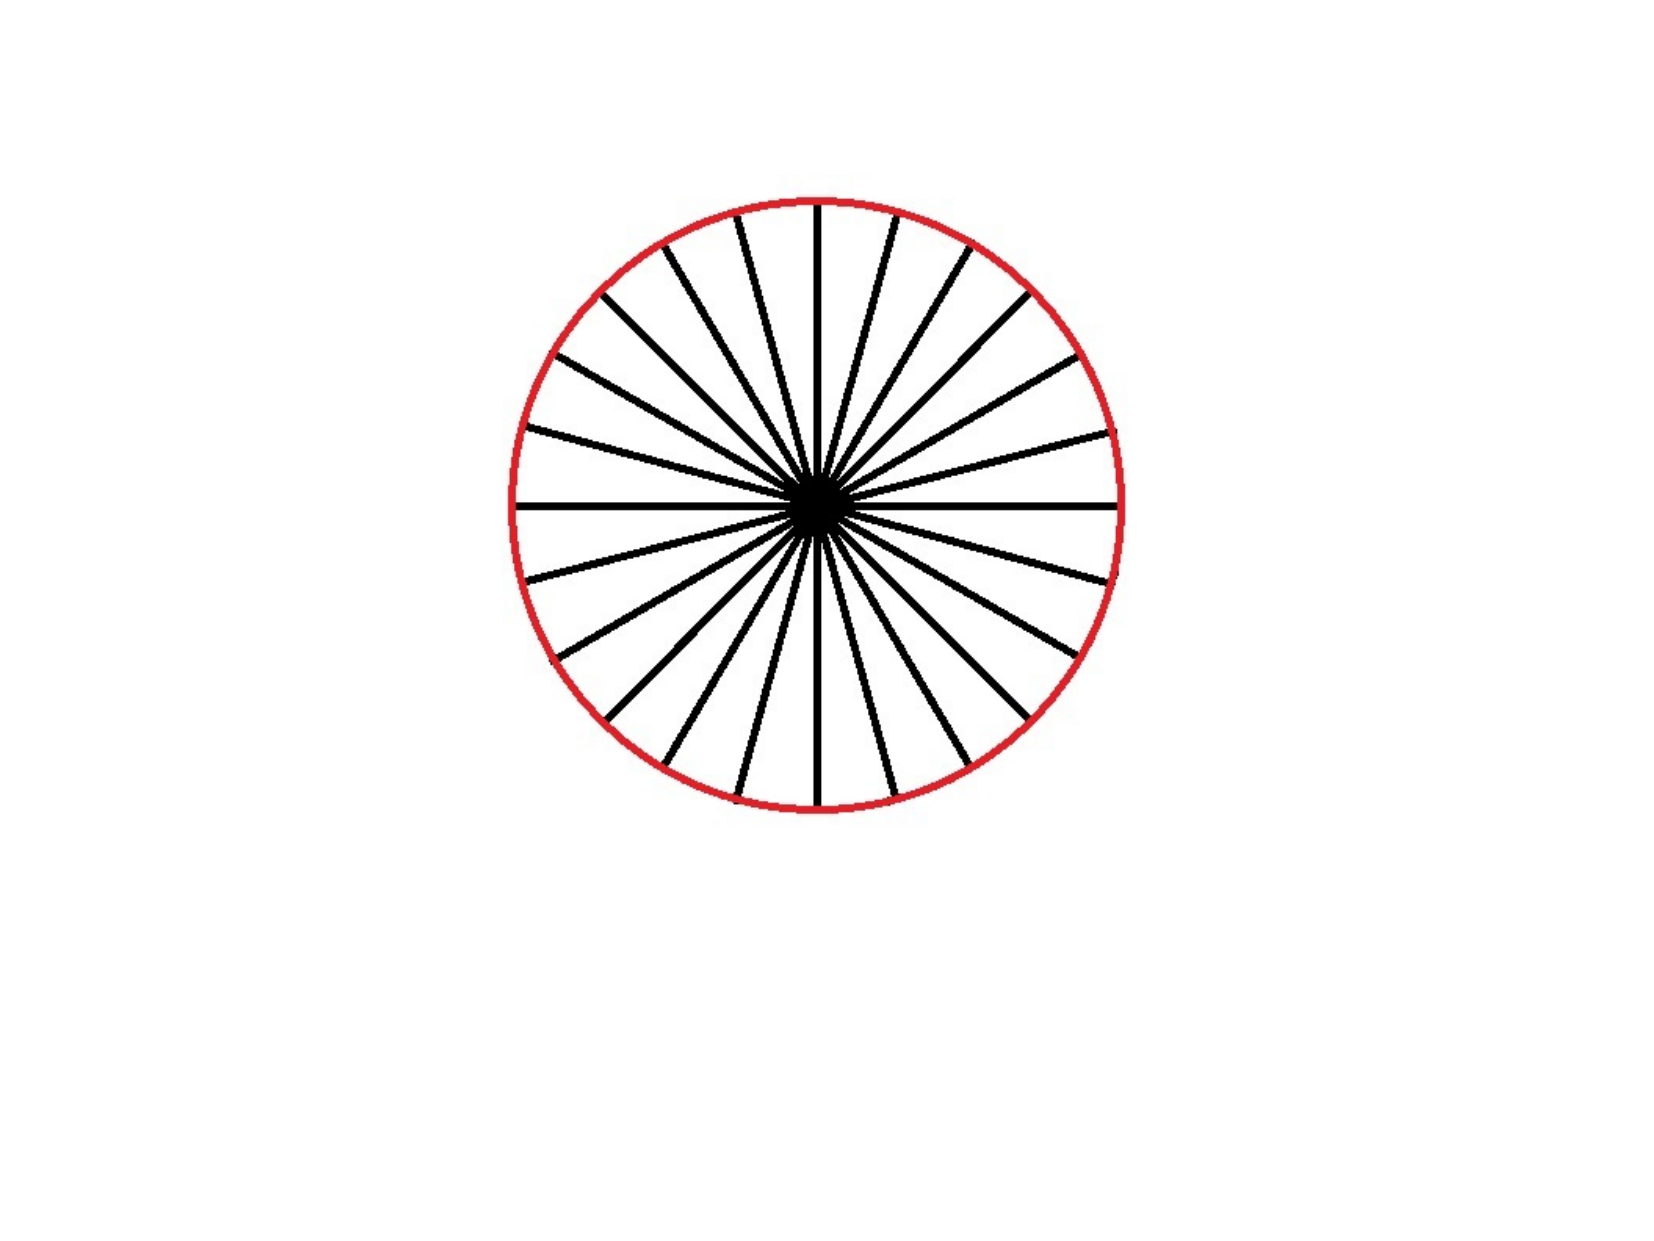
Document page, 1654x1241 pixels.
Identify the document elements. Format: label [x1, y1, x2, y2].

picture [477, 174, 1163, 861]
